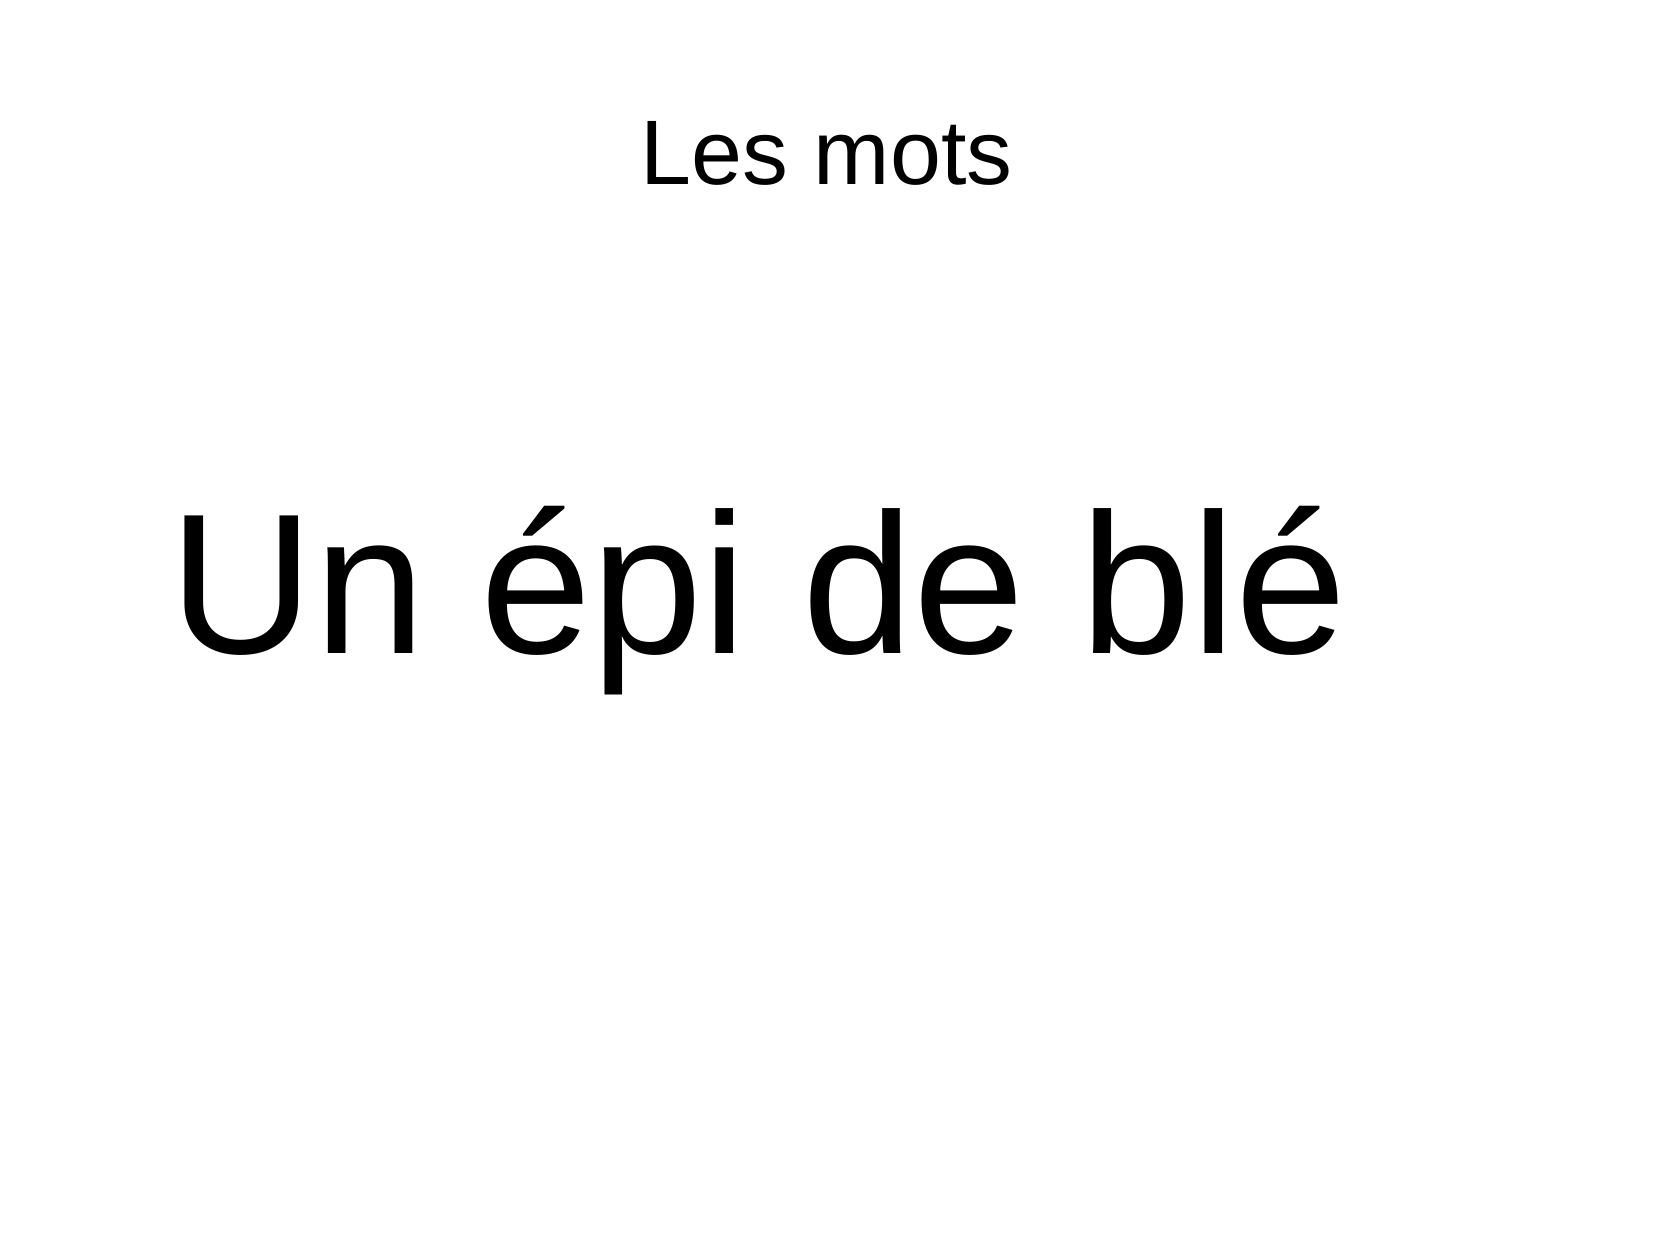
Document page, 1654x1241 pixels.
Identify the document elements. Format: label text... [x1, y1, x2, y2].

list Un épi de blé [80, 472, 1536, 1192]
title Les mots [82, 49, 1571, 257]
